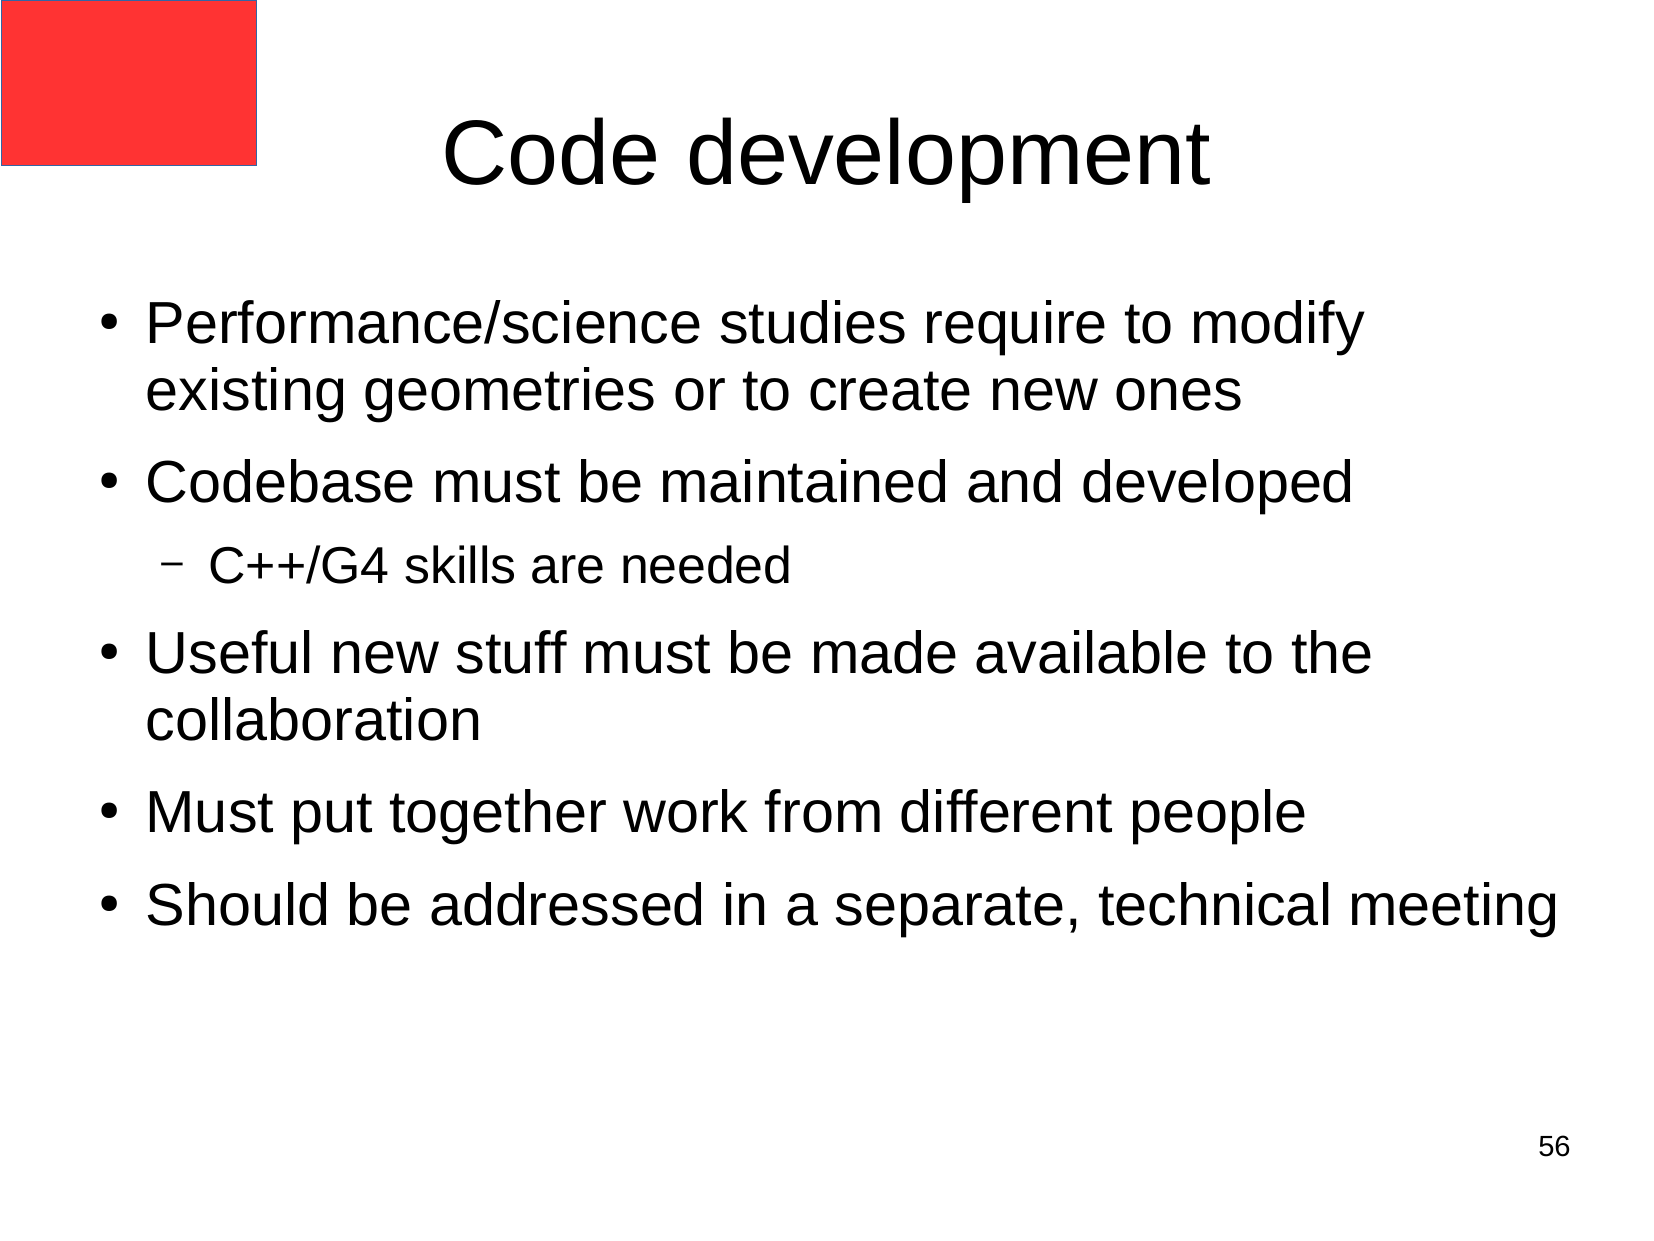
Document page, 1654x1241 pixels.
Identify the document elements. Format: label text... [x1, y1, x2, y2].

list Performance/science studies require to modify existing geometries or to create new ones Codebase must be maintained and developed C++/G4 skills are needed Useful new stuff must be made available to the collaboration Must put together work from different people Should be addressed in a separate, technical meeting [82, 290, 1571, 1010]
text_box [1, 0, 257, 166]
title Code development [82, 49, 1571, 257]
